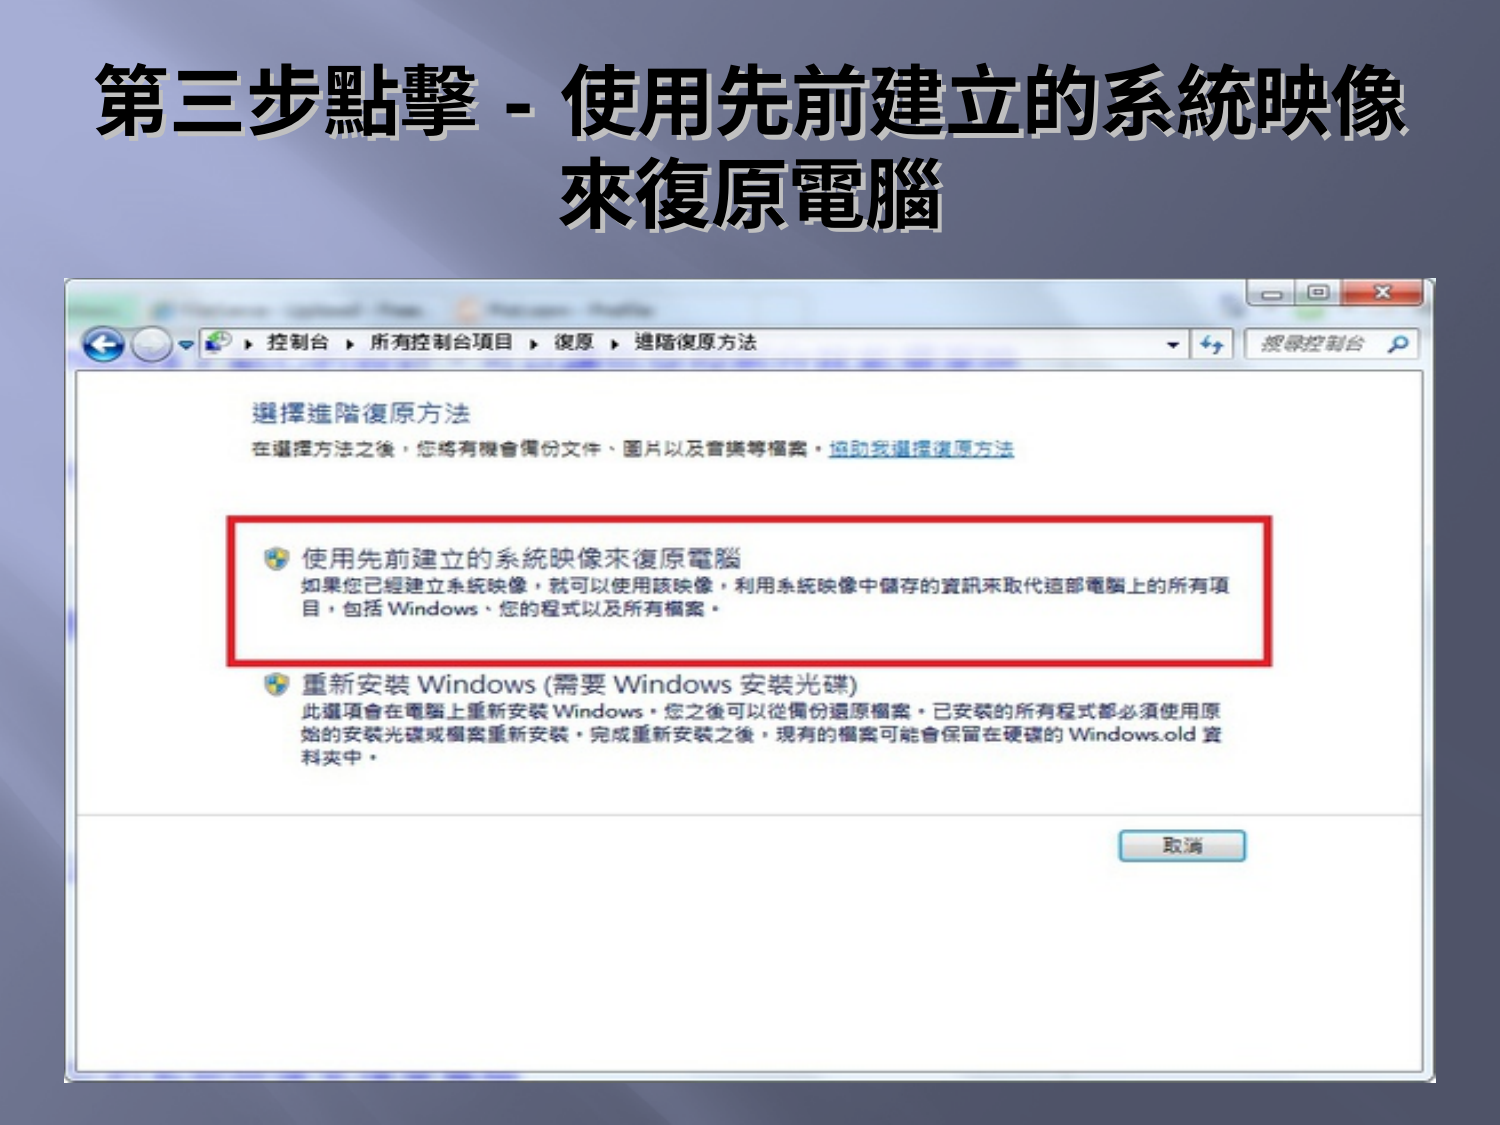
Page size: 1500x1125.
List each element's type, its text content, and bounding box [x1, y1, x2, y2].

picture [64, 278, 1436, 1083]
title 第三步點擊-使用先前建立的系統映像來復原電腦 [75, 45, 1426, 233]
